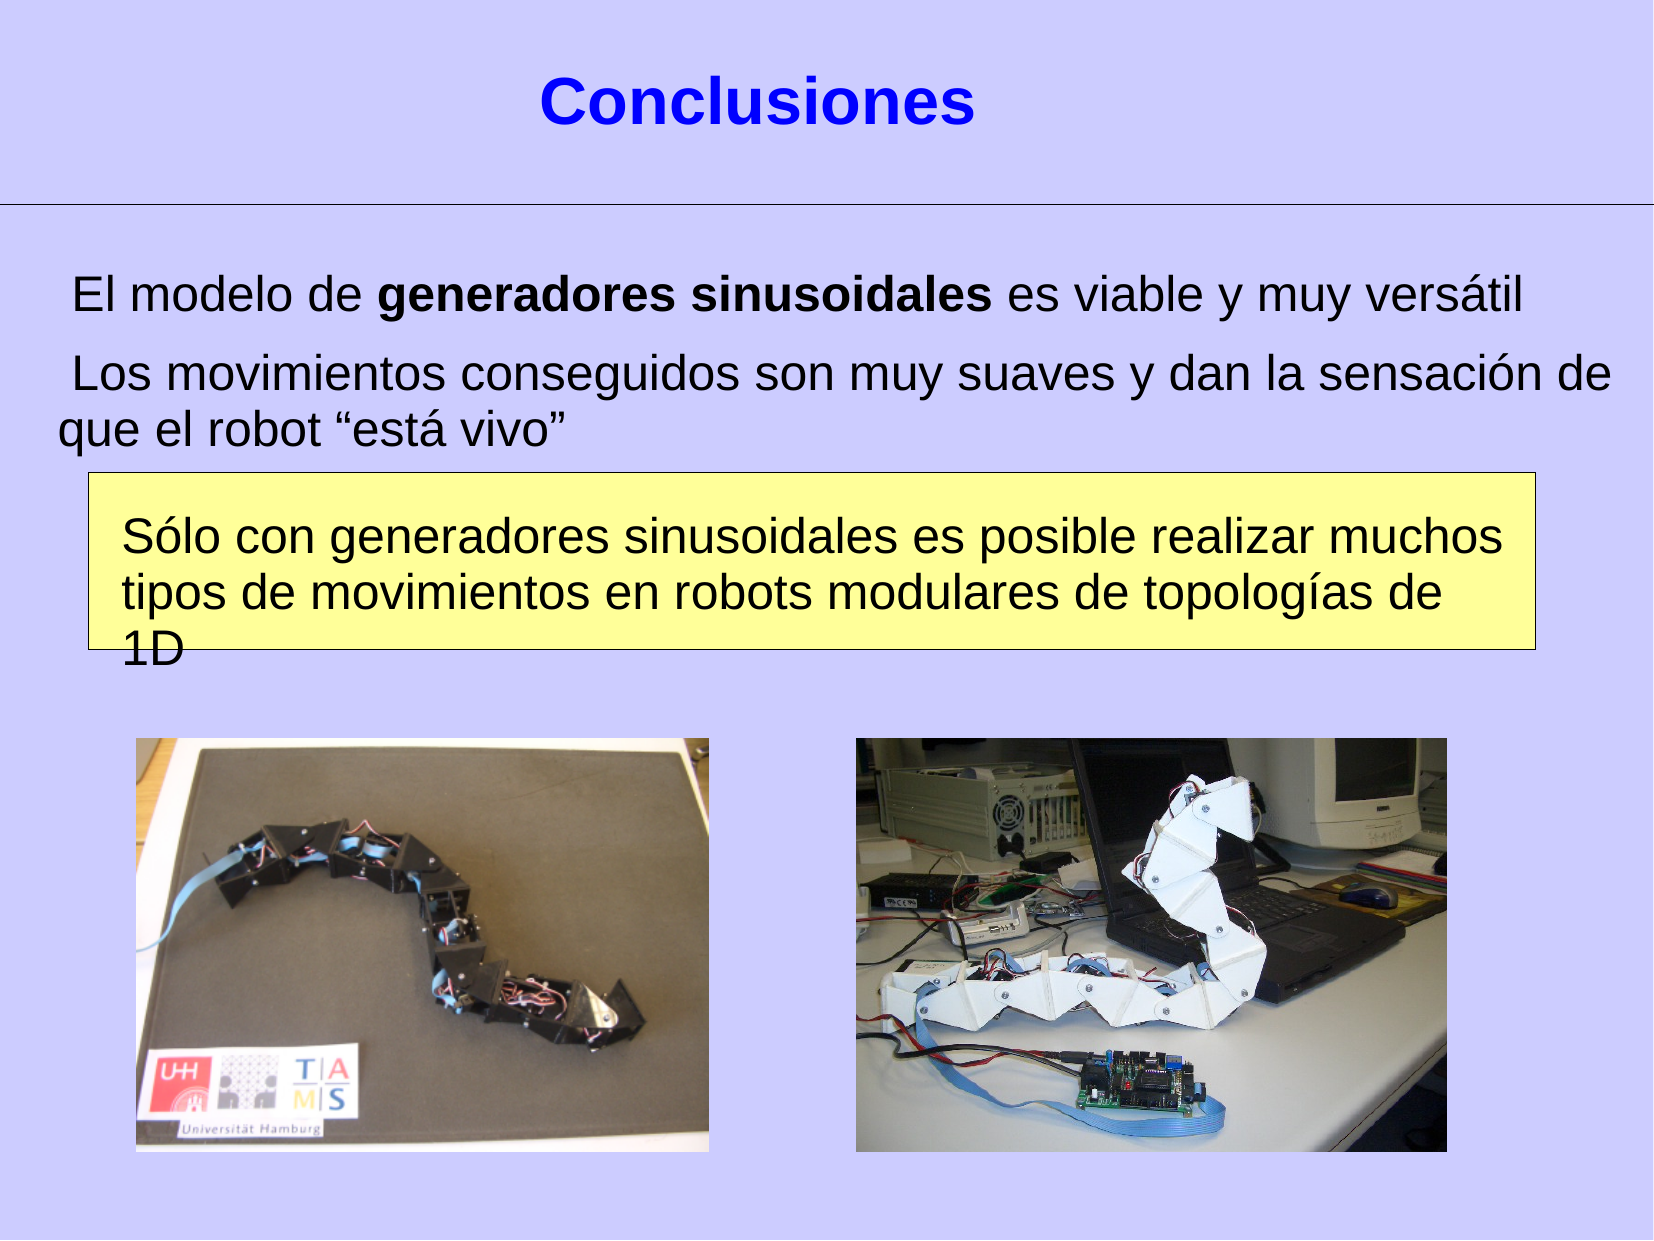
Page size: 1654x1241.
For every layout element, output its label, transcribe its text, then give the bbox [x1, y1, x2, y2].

text_box [88, 472, 1536, 650]
text_box Sólo con generadores sinusoidales es posible realizar muchos tipos de movimientos en robots modulares de topologías de 1D [121, 508, 1506, 621]
picture [856, 738, 1447, 1152]
title Conclusiones [120, 0, 1396, 191]
text_box El modelo de generadores sinusoidales es viable y muy versátil Los movimientos conseguidos son muy suaves y dan la sensación de que el robot “está vivo” [57, 265, 1625, 457]
picture [136, 738, 709, 1152]
text_box [158, 634, 178, 650]
